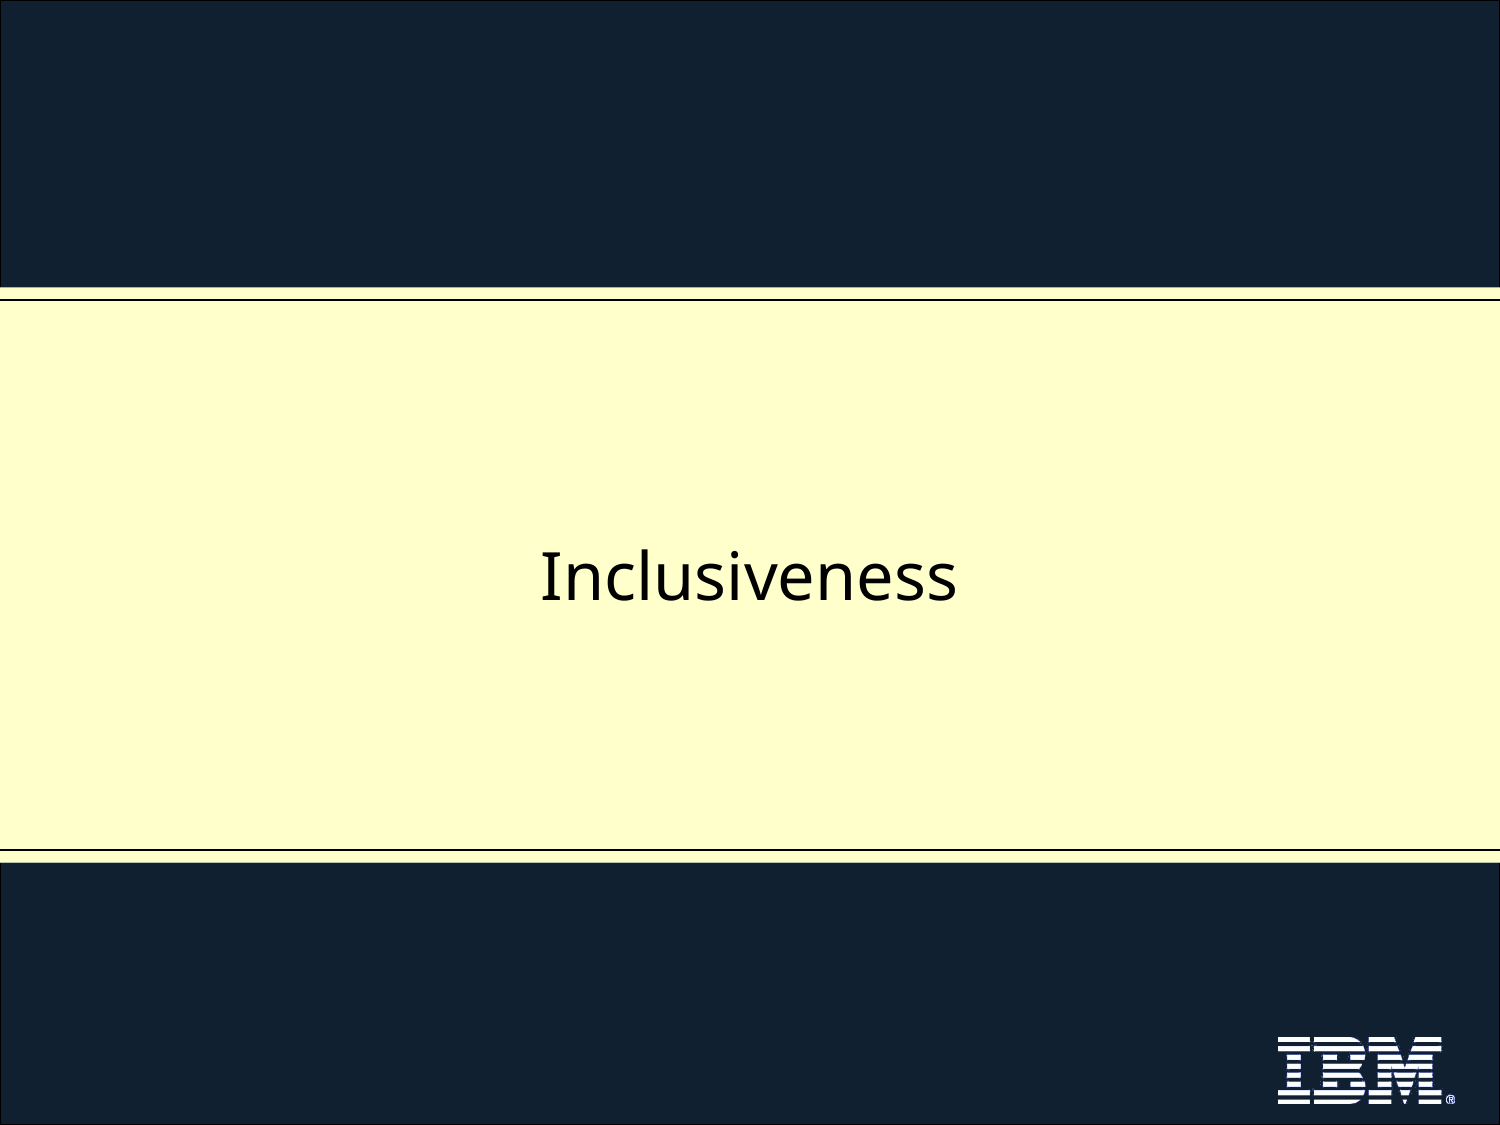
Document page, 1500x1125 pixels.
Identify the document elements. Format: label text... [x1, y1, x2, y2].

picture [1278, 1037, 1484, 1104]
text_box Inclusiveness [0, 301, 1500, 849]
text_box Inclusiveness [0, 287, 1500, 299]
text_box Inclusiveness [0, 851, 1500, 863]
